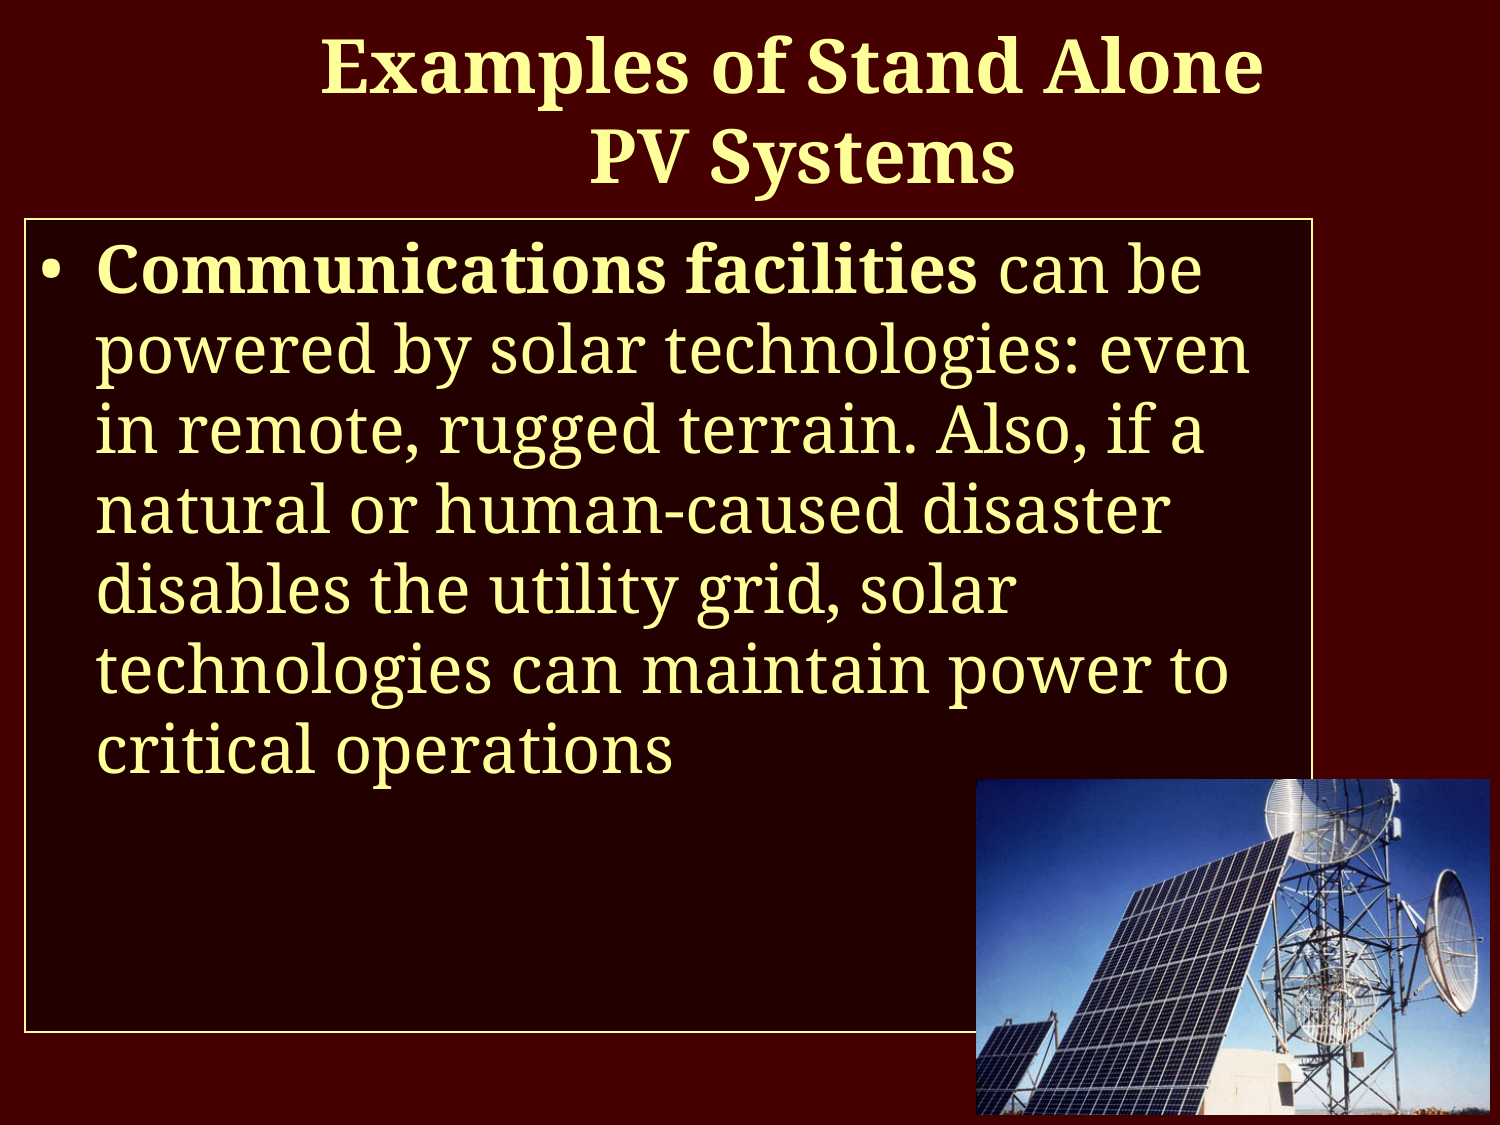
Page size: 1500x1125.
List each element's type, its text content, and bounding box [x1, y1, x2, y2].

list Communications facilities can be powered by solar technologies: even in remote, rugged terrain. Also, if a natural or human-caused disaster disables the utility grid, solar technologies can maintain power to critical operations [24, 219, 1313, 1032]
picture [976, 779, 1490, 1115]
title Examples of Stand Alone PV Systems [225, 10, 1363, 207]
